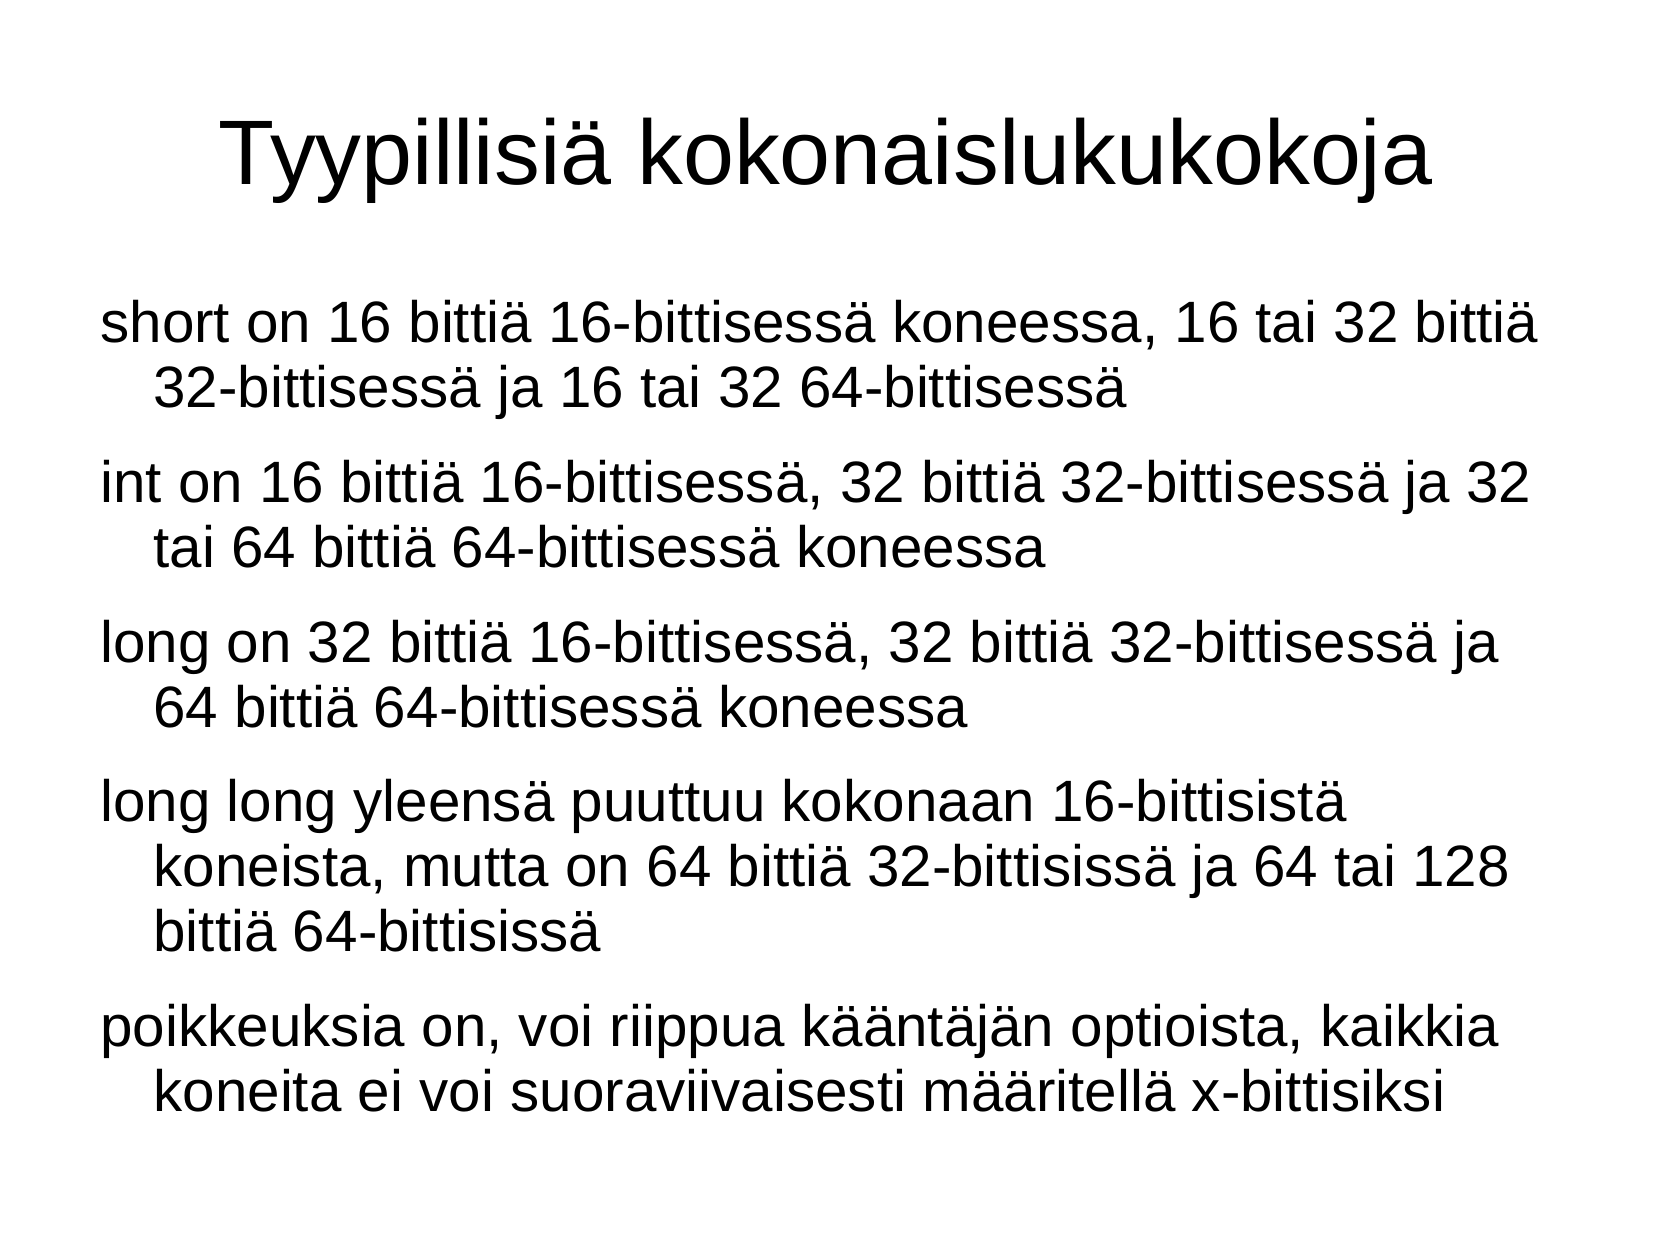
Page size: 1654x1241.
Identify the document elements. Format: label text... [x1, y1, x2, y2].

list short on 16 bittiä 16-bittisessä koneessa, 16 tai 32 bittiä 32-bittisessä ja 16 tai 32 64-bittisessä int on 16 bittiä 16-bittisessä, 32 bittiä 32-bittisessä ja 32 tai 64 bittiä 64-bittisessä koneessa long on 32 bittiä 16-bittisessä, 32 bittiä 32-bittisessä ja 64 bittiä 64-bittisessä koneessa long long yleensä puuttuu kokonaan 16-bittisistä koneista, mutta on 64 bittiä 32-bittisissä ja 64 tai 128 bittiä 64-bittisissä poikkeuksia on, voi riippua kääntäjän optioista, kaikkia koneita ei voi suoraviivaisesti määritellä x-bittisiksi [82, 290, 1571, 1124]
title Tyypillisiä kokonaislukukokoja [82, 56, 1571, 250]
